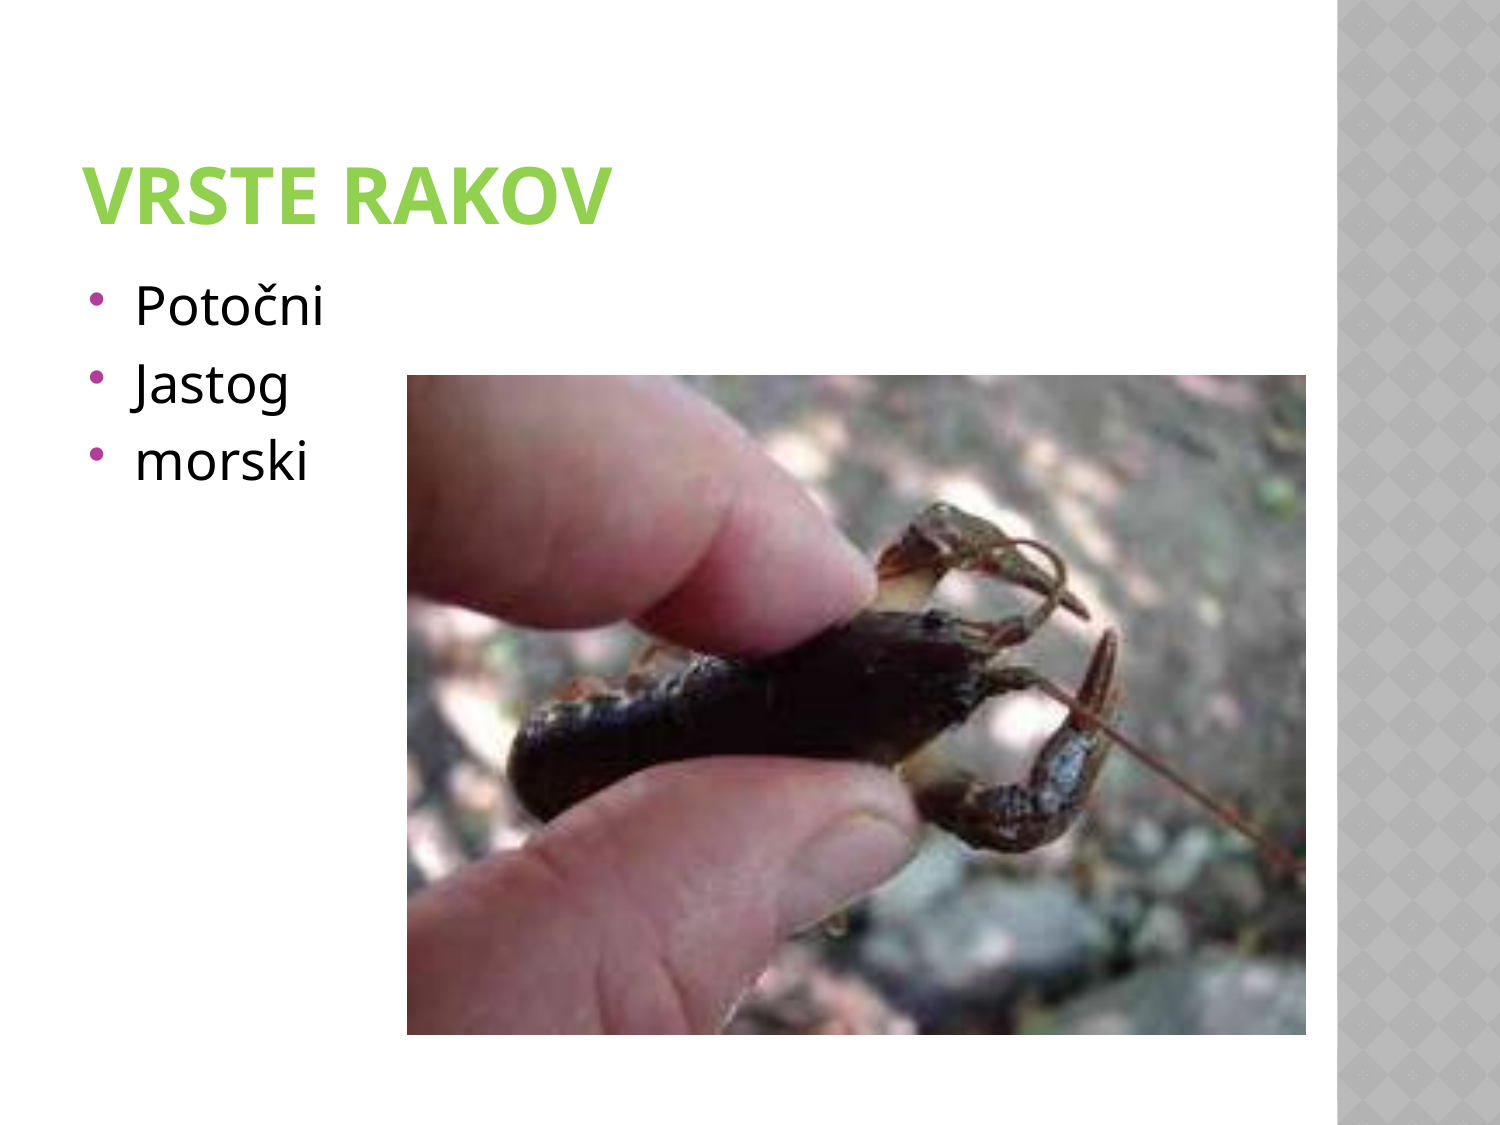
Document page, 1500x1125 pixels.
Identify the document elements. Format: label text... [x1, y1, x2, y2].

picture [407, 375, 1306, 1035]
title VRSTE RAKOV [75, 52, 1263, 240]
list Potočni Jastog morski [75, 264, 1263, 1060]
